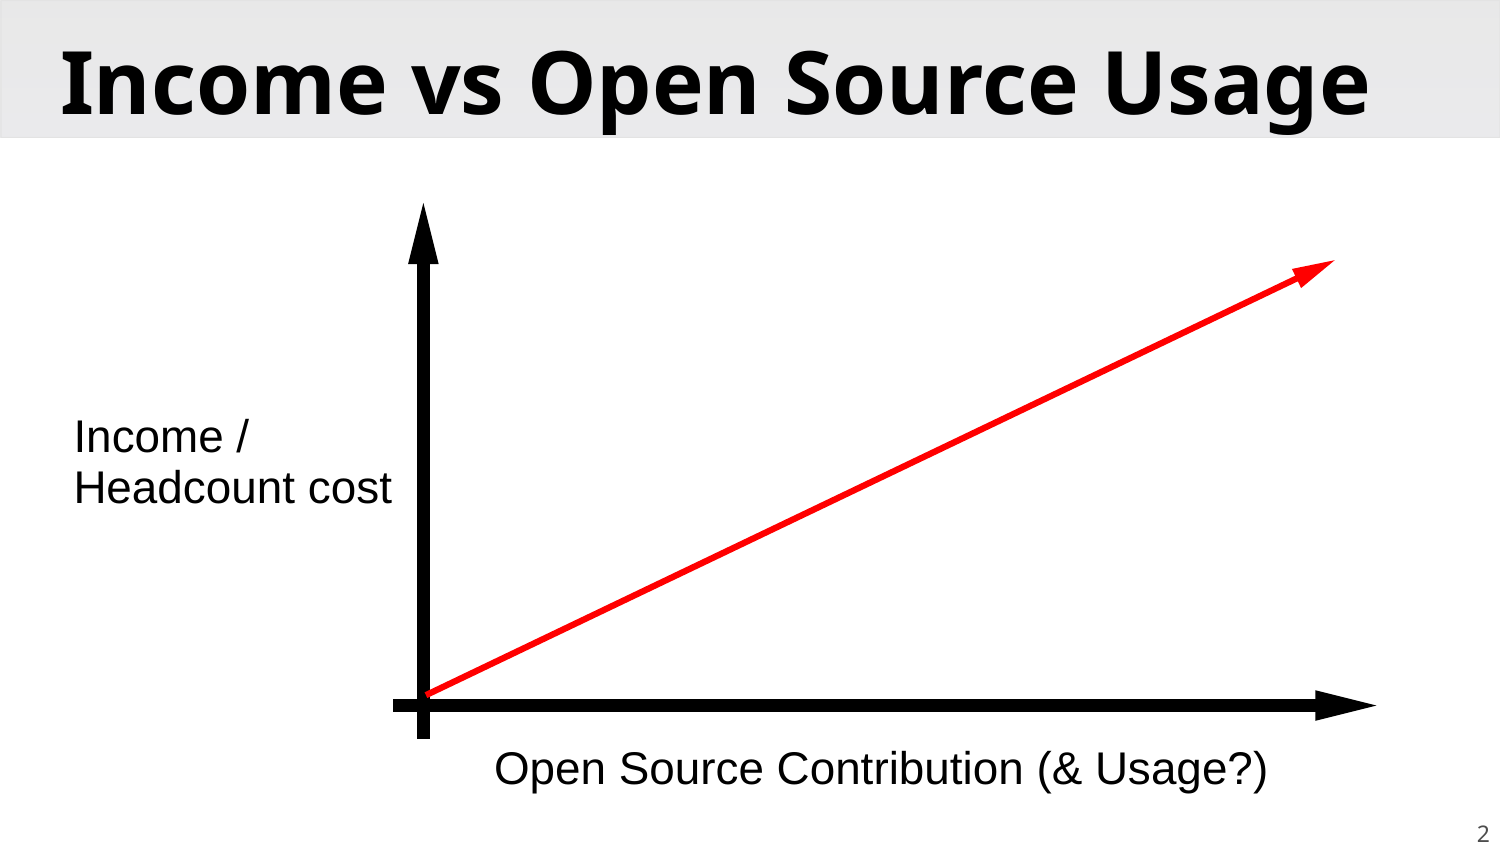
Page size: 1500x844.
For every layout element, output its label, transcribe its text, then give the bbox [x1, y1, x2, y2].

text_box Income / Headcount cost [58, 403, 407, 521]
text_box Income vs Open Source Usage [45, 14, 1473, 135]
text_box Open Source Contribution (& Usage?) [479, 735, 1282, 803]
